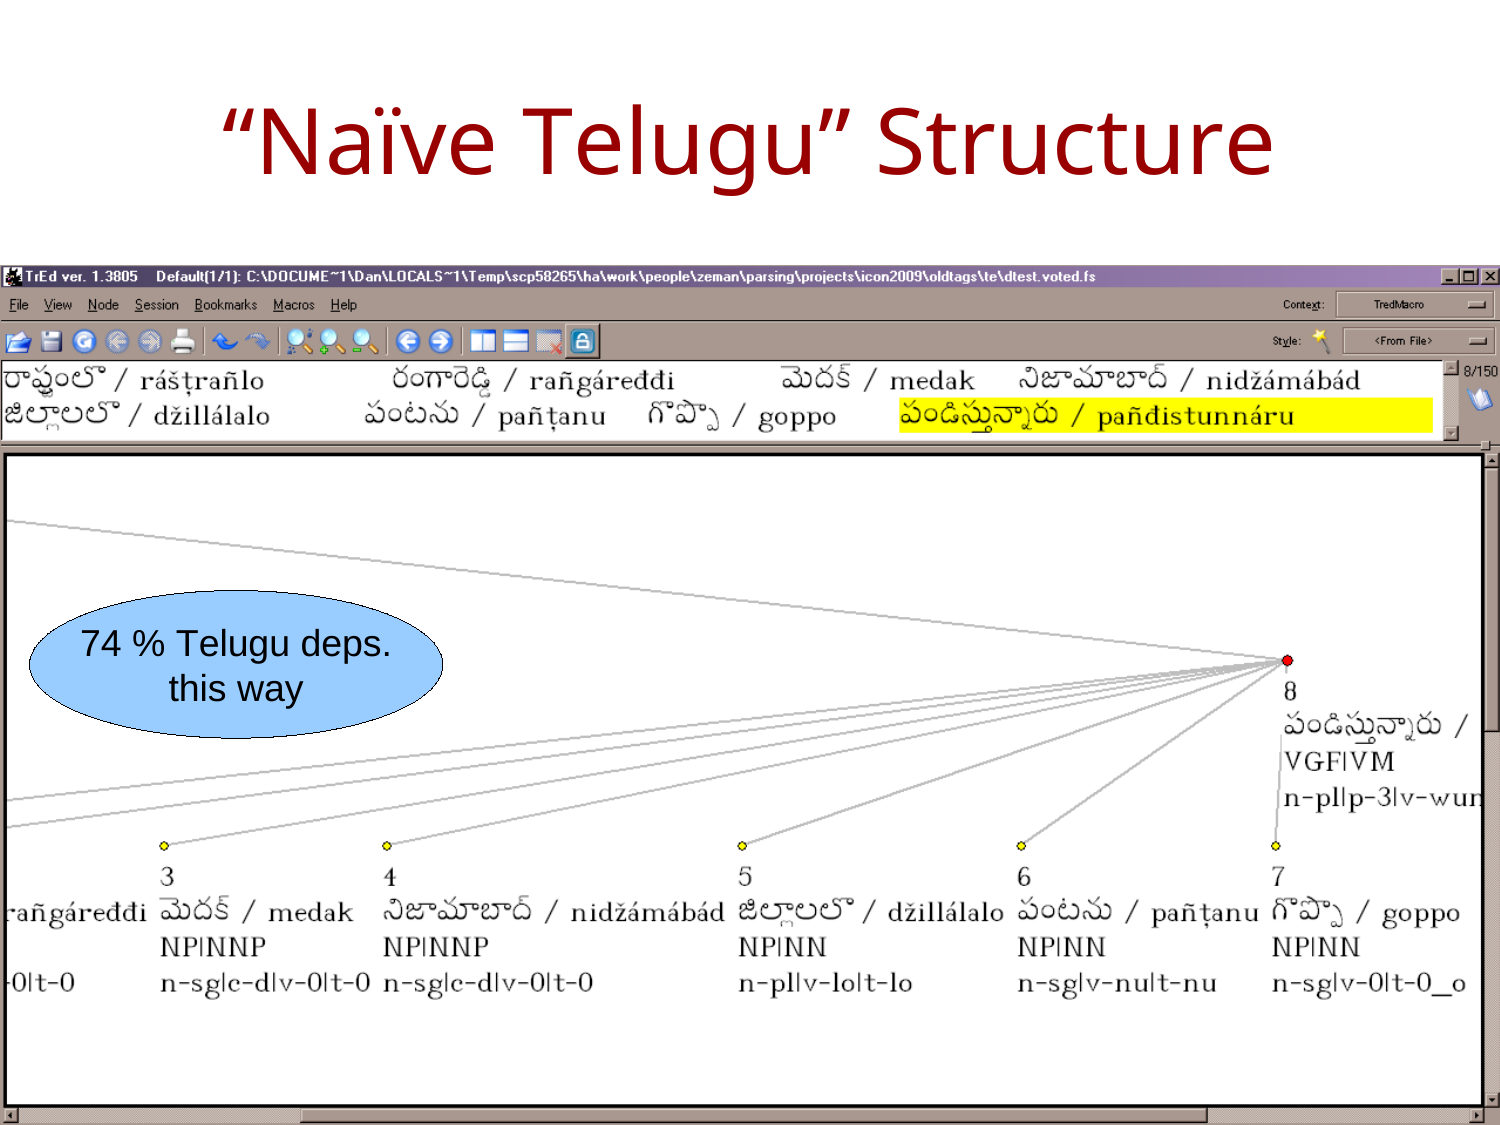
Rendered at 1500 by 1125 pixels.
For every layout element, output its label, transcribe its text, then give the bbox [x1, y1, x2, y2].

picture [0, 265, 1500, 1125]
text_box 74 % Telugu deps. this way [29, 590, 443, 739]
title “Naïve Telugu” Structure [75, 28, 1426, 250]
